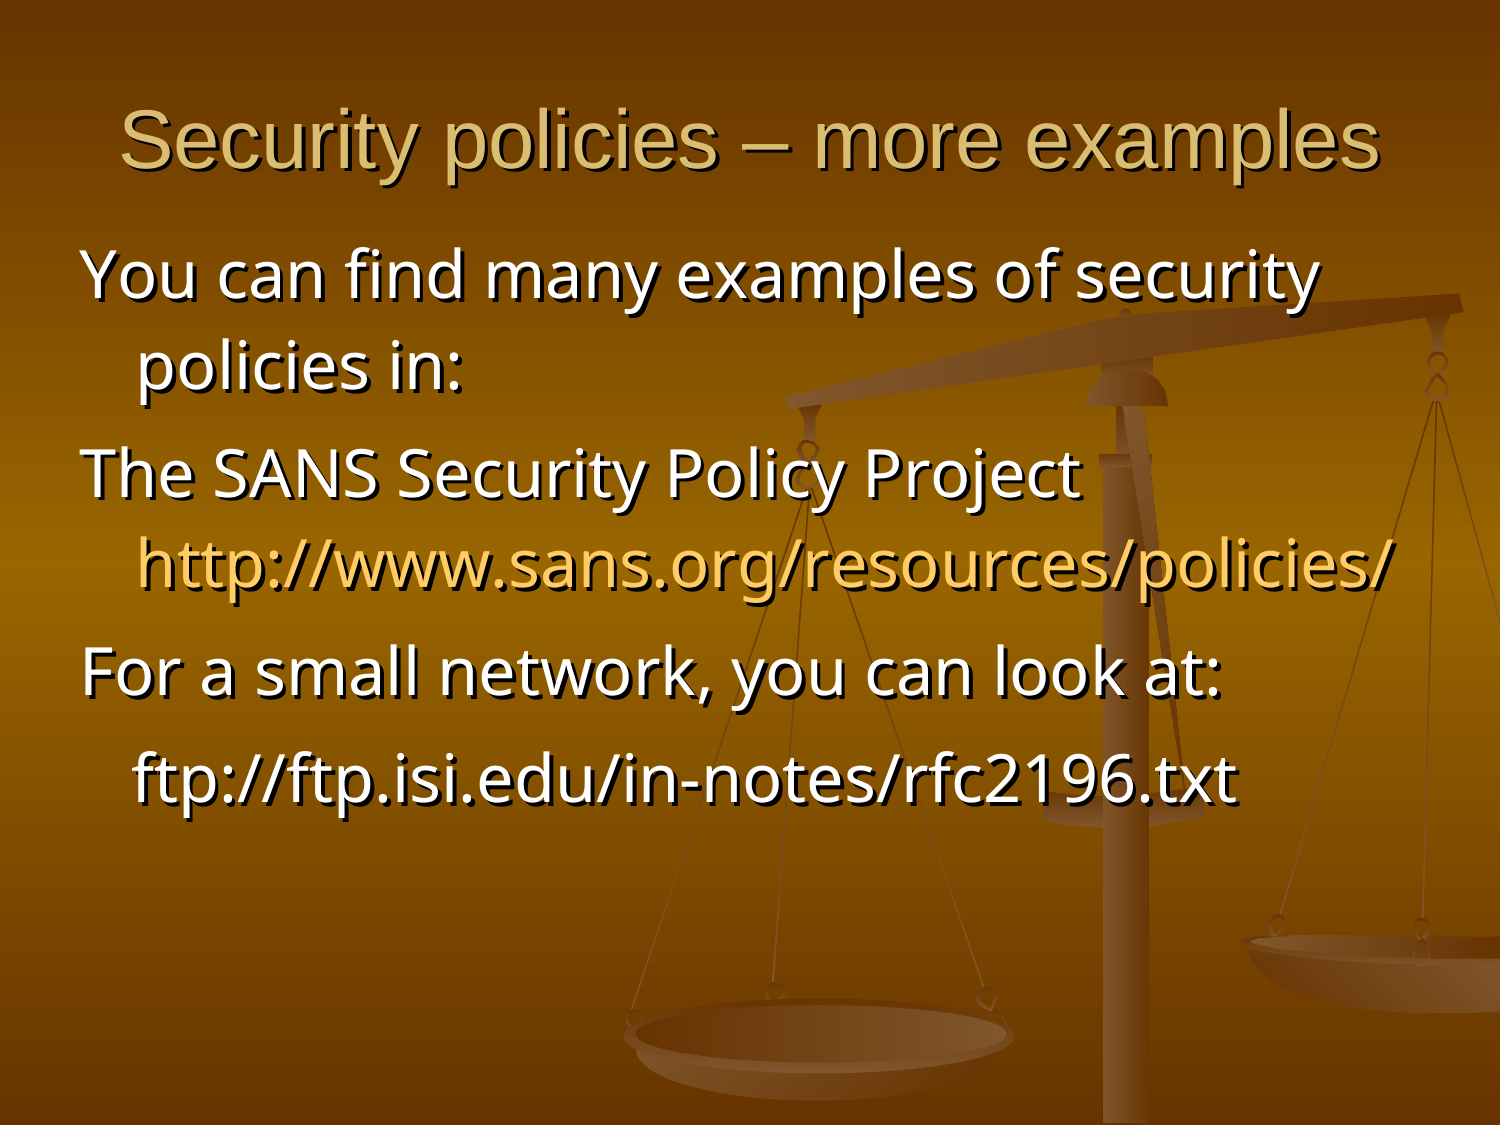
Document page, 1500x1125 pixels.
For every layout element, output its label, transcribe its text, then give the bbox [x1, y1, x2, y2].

title Security policies – more examples [75, 45, 1426, 234]
list You can find many examples of security policies in: The SANS Security Policy Project http://www.sans.org/resources/policies/ For a small network, you can look at: ftp://ftp.isi.edu/in-notes/rfc2196.txt [64, 219, 1415, 1083]
